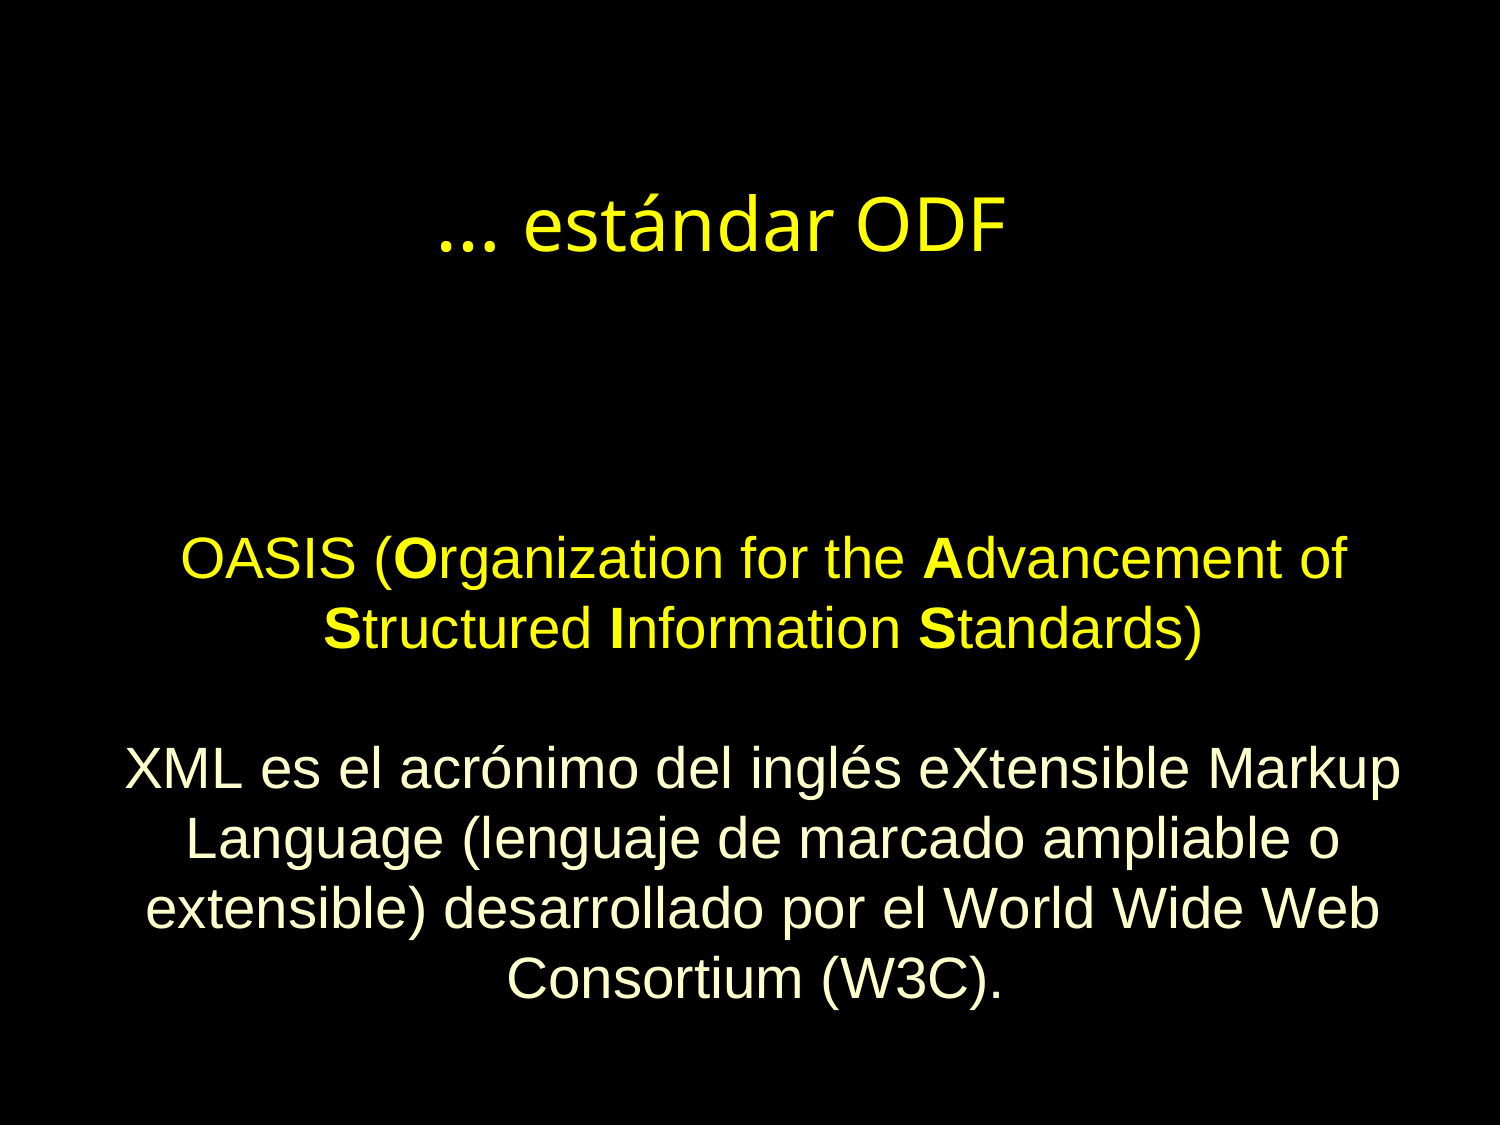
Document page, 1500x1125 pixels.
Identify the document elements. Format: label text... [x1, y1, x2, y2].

title … estándar ODF [94, 156, 1370, 276]
text_box OASIS (Organization for the Advancement of Structured Information Standards) XML es el acrónimo del inglés eXtensible Markup Language (lenguaje de marcado ampliable o extensible) desarrollado por el World Wide Web Consortium (W3C). [75, 512, 1454, 1018]
